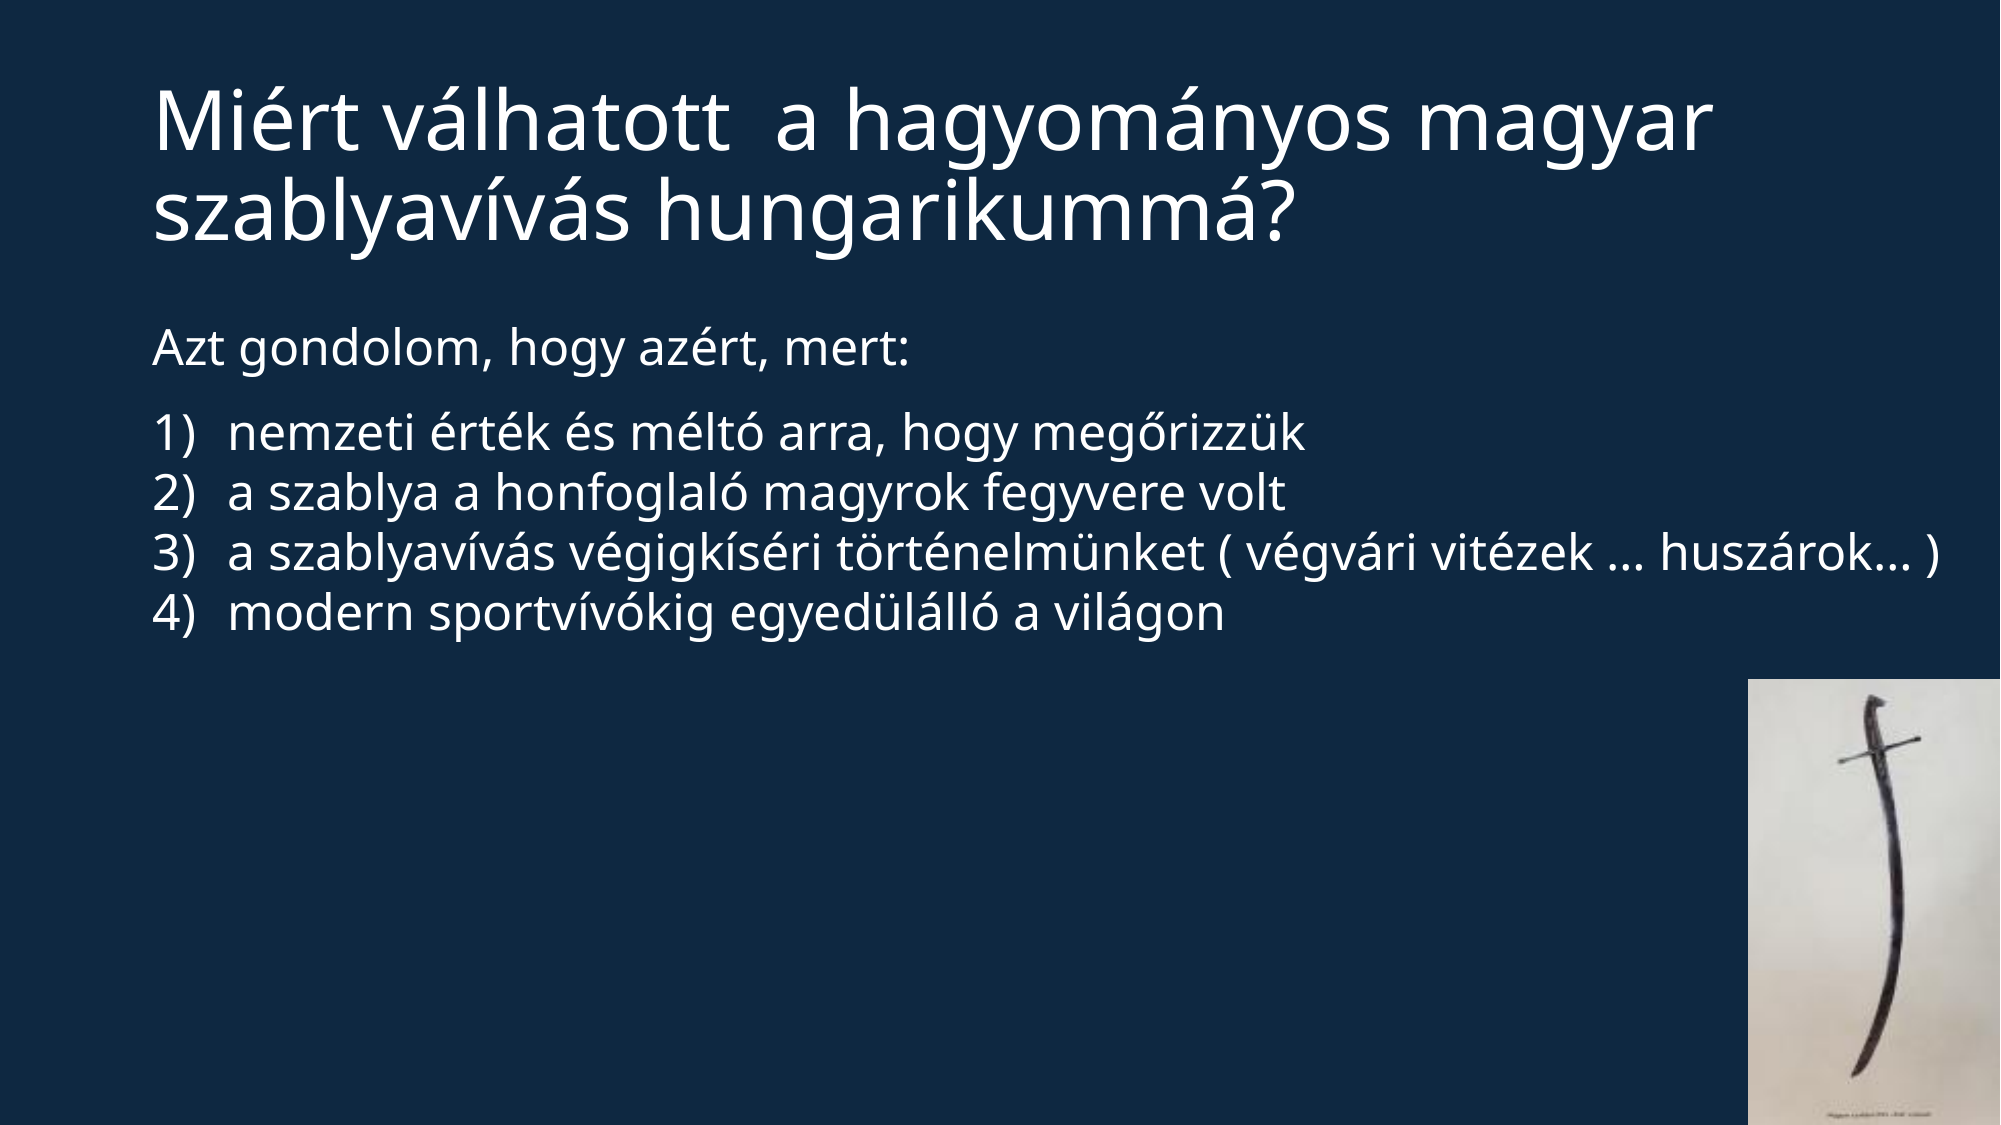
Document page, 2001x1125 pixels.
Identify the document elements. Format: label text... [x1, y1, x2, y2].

title Miért válhatott a hagyományos magyar szablyavívás hungarikummá? [137, 59, 1863, 278]
picture [1748, 679, 2000, 1125]
text_box Azt gondolom, hogy azért, mert: nemzeti érték és méltó arra, hogy megőrizzük a szablya a honfoglaló magyrok fegyvere volt a szablyavívás végigkíséri történelmünket ( végvári vitézek … huszárok… ) modern sportvívókig egyedülálló a világon [137, 308, 2000, 652]
